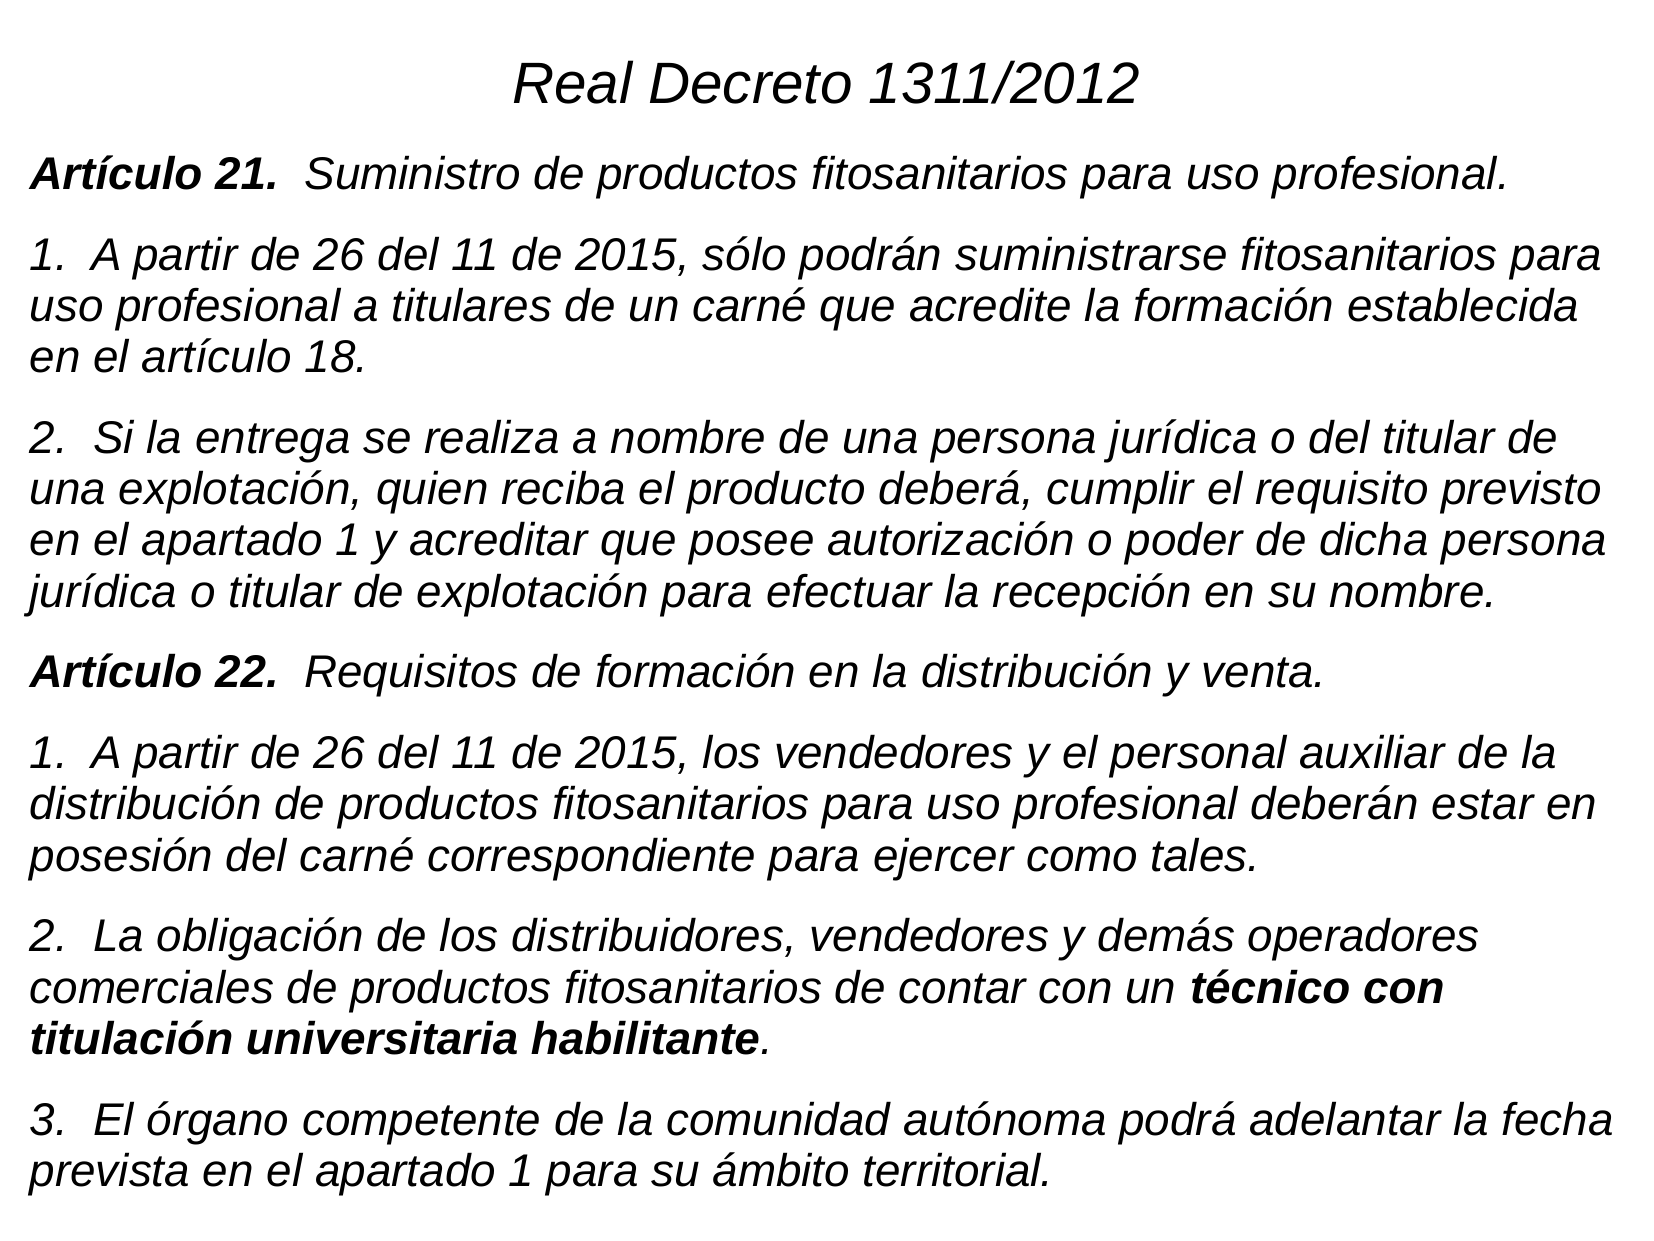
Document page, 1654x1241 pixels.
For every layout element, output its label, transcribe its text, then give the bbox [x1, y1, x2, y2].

title Real Decreto 1311/2012 [82, 49, 1571, 119]
list Artículo 21. Suministro de productos fitosanitarios para uso profesional. 1. A partir de 26 del 11 de 2015, sólo podrán suministrarse fitosanitarios para uso profesional a titulares de un carné que acredite la formación establecida en el artículo 18. 2. Si la entrega se realiza a nombre de una persona jurídica o del titular de una explotación, quien reciba el producto deberá, cumplir el requisito previsto en el apartado 1 y acreditar que posee autorización o poder de dicha persona jurídica o titular de explotación para efectuar la recepción en su nombre. Artículo 22. Requisitos de formación en la distribución y venta. 1. A partir de 26 del 11 de 2015, los vendedores y el personal auxiliar de la distribución de productos fitosanitarios para uso profesional deberán estar en posesión del carné correspondiente para ejercer como tales. 2. La obligación de los distribuidores, vendedores y demás operadores comerciales de productos fitosanitarios de contar con un técnico con titulación universitaria habilitante. 3. El órgano competente de la comunidad autónoma podrá adelantar la fecha prevista en el apartado 1 para su ámbito territorial. [29, 147, 1625, 1241]
